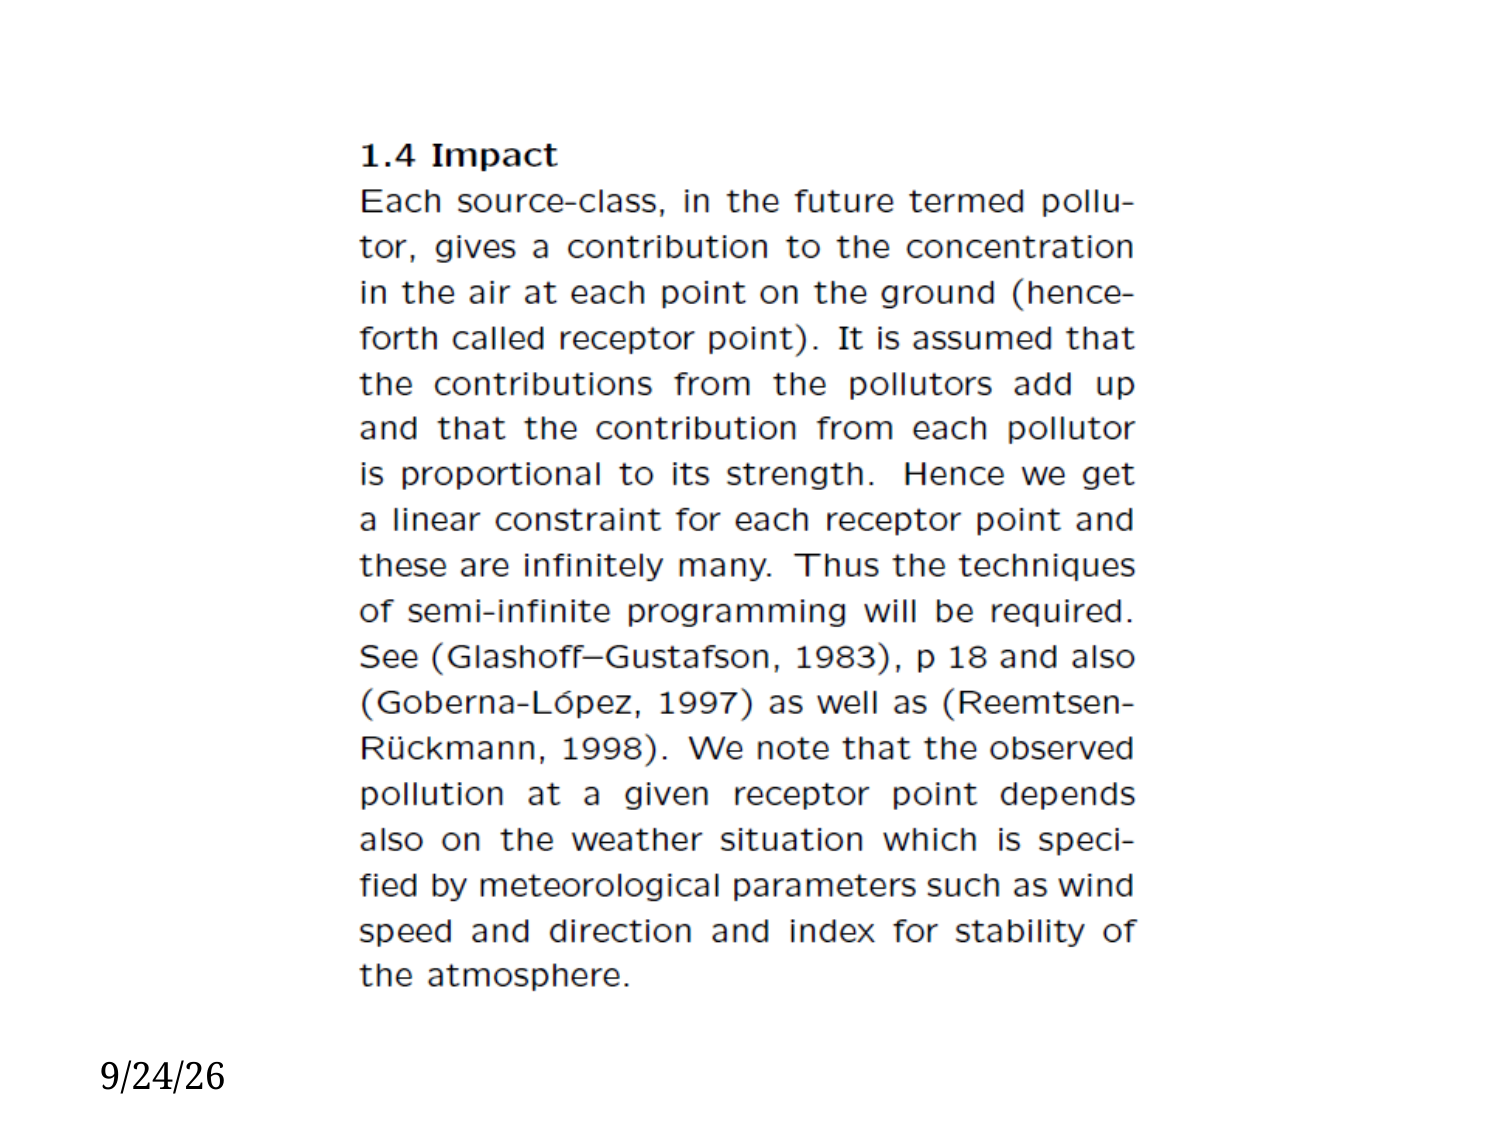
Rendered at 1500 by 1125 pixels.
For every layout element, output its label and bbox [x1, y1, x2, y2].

picture [324, 112, 1184, 1037]
